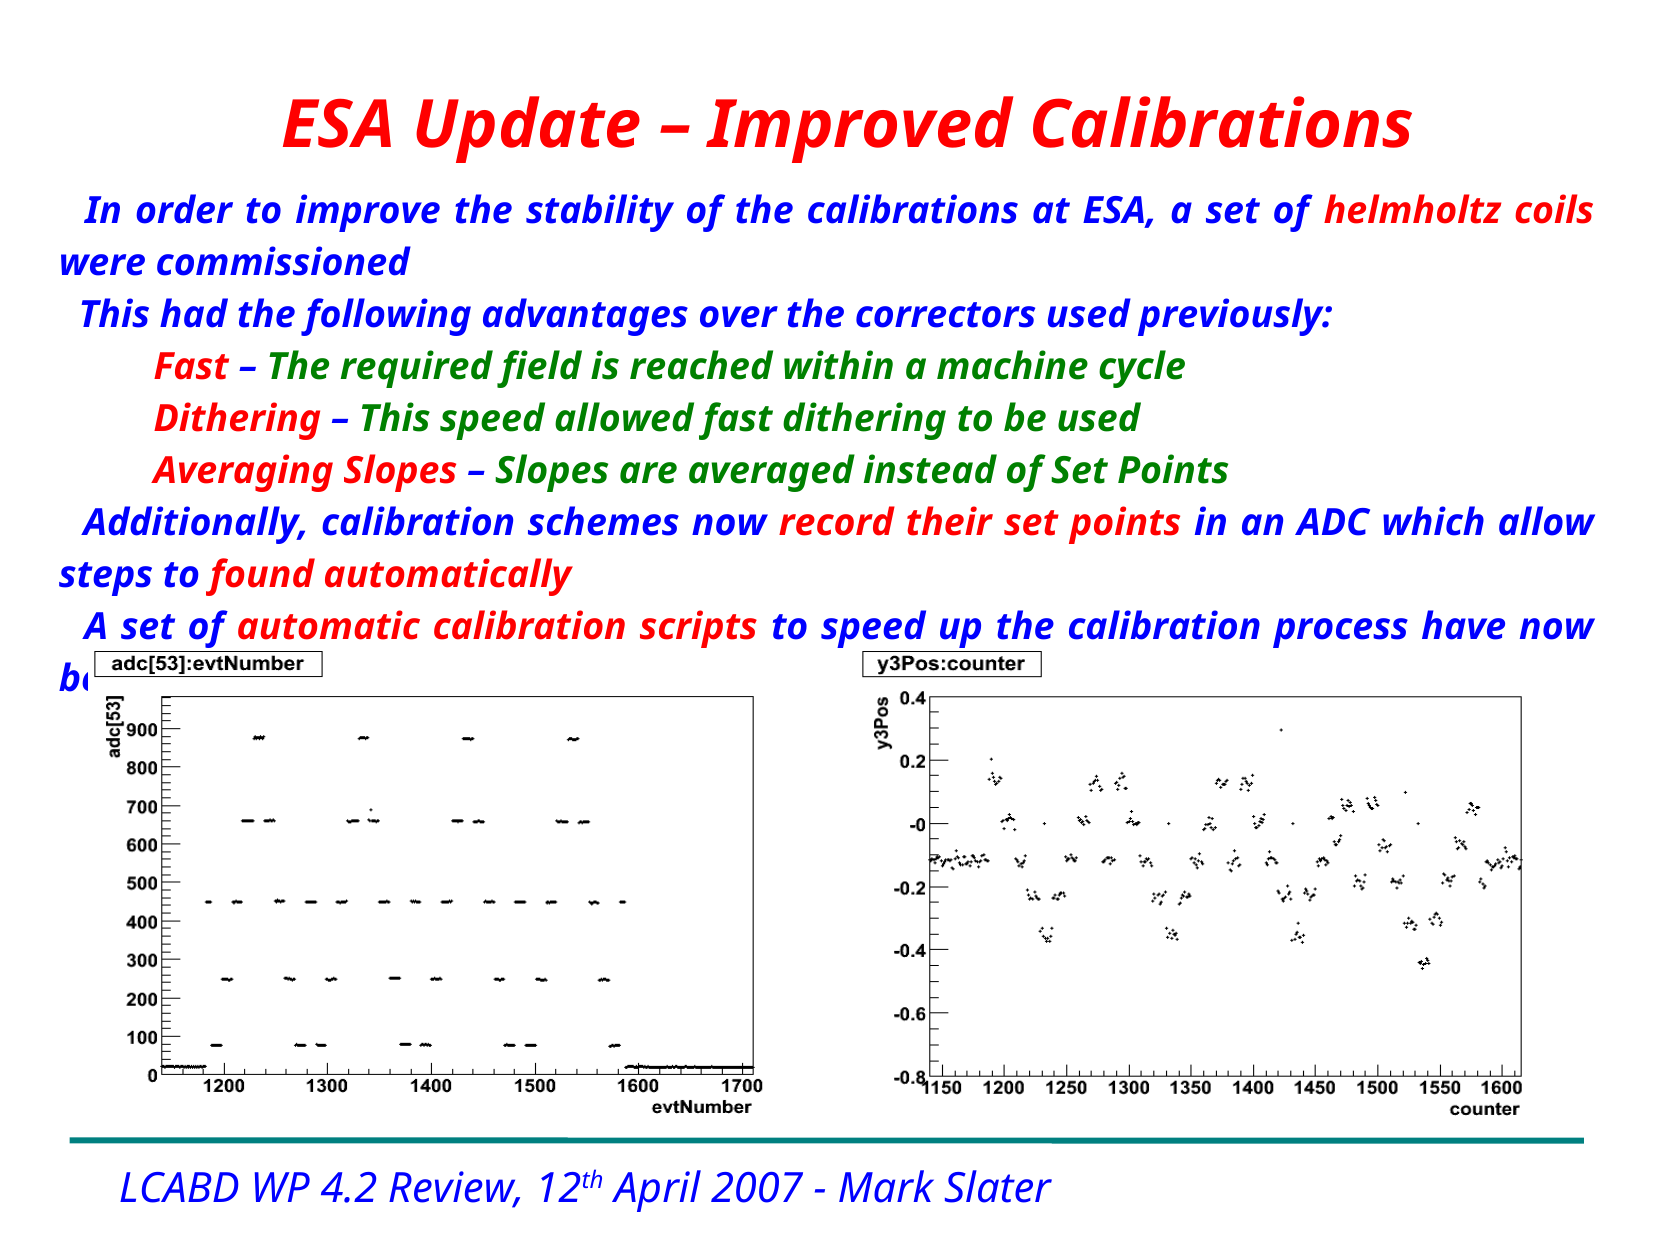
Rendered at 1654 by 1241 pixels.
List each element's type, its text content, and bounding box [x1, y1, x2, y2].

text_box LCABD WP 4.2 Review, 12th April 2007 - Mark Slater [118, 1156, 1152, 1215]
text_box ESA Update – Improved Calibrations [281, 74, 1416, 168]
picture [856, 649, 1595, 1124]
text_box In order to improve the stability of the calibrations at ESA, a set of helmholtz coils were commissioned This had the following advantages over the correctors used previously: Fast – The required field is reached within a machine cycle Dithering – This speed allowed fast dithering to be used Averaging Slopes – Slopes are averaged instead of Set Points Additionally, calibration schemes now record their set points in an ADC which allow steps to found automatically A set of automatic calibration scripts to speed up the calibration process have now been developed [59, 182, 1595, 703]
picture [88, 649, 827, 1123]
